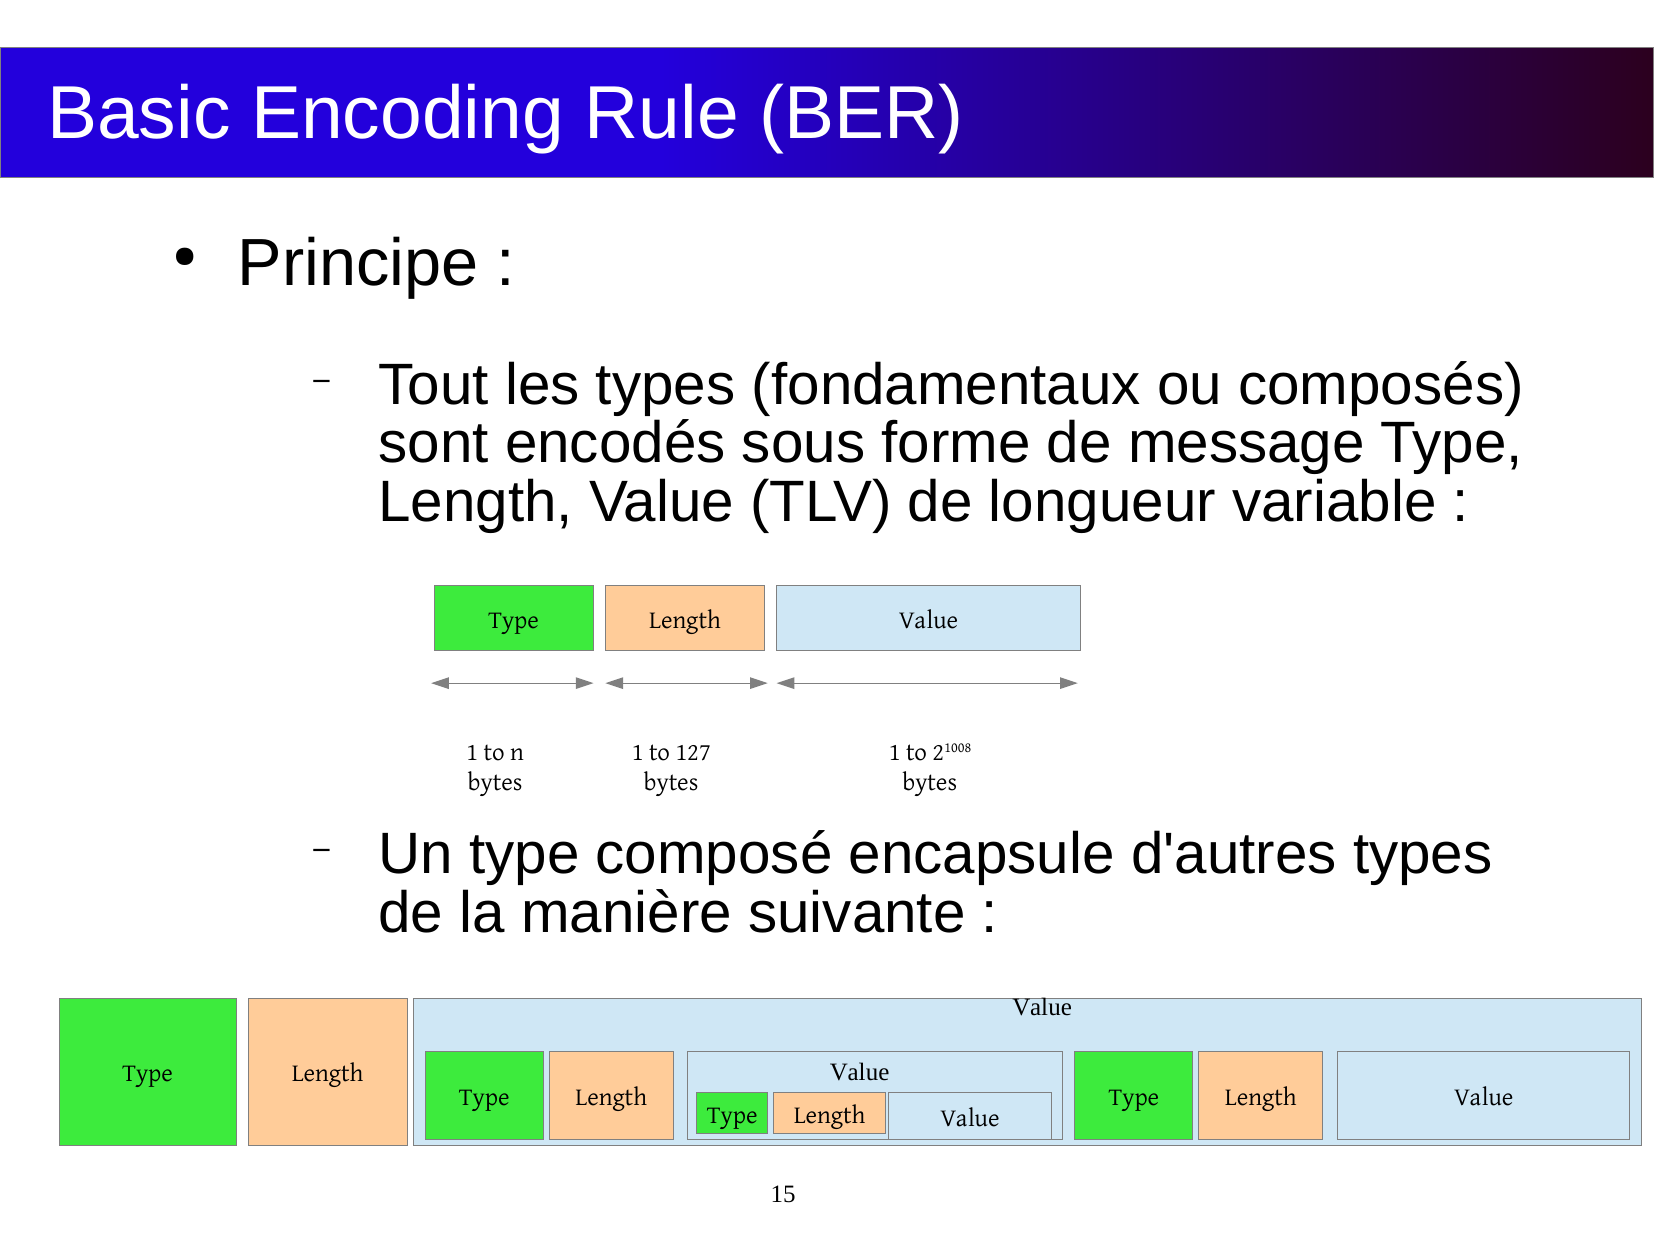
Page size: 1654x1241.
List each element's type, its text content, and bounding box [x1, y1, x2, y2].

title Basic Encoding Rule (BER) [47, 6, 1477, 225]
text_box Type [425, 1051, 544, 1140]
text_box Length [1198, 1051, 1323, 1140]
text_box Length [605, 585, 765, 651]
text_box 1 to n bytes [451, 727, 555, 803]
text_box Length [773, 1092, 886, 1134]
text_box Value [776, 585, 1081, 651]
list Principe : Tout les types (fondamentaux ou composés) sont encodés sous forme de message Type, Length, Value (TLV) de longueur variable : Un type composé encapsule d'autres types de la manière suivante : [116, 231, 1528, 951]
text_box Length [549, 1051, 674, 1140]
text_box Type [696, 1092, 768, 1134]
text_box 1 to 21008 bytes [874, 727, 1014, 803]
text_box 1 to 127 bytes [617, 727, 752, 803]
text_box Value [888, 1092, 1052, 1140]
text_box [413, 998, 1642, 1146]
text_box Type [59, 998, 237, 1146]
text_box Value [1337, 1051, 1630, 1140]
text_box Value [997, 982, 1084, 1028]
text_box Type [1074, 1051, 1193, 1140]
text_box Value [814, 1047, 902, 1093]
text_box Length [248, 998, 408, 1146]
text_box Type [434, 585, 594, 651]
